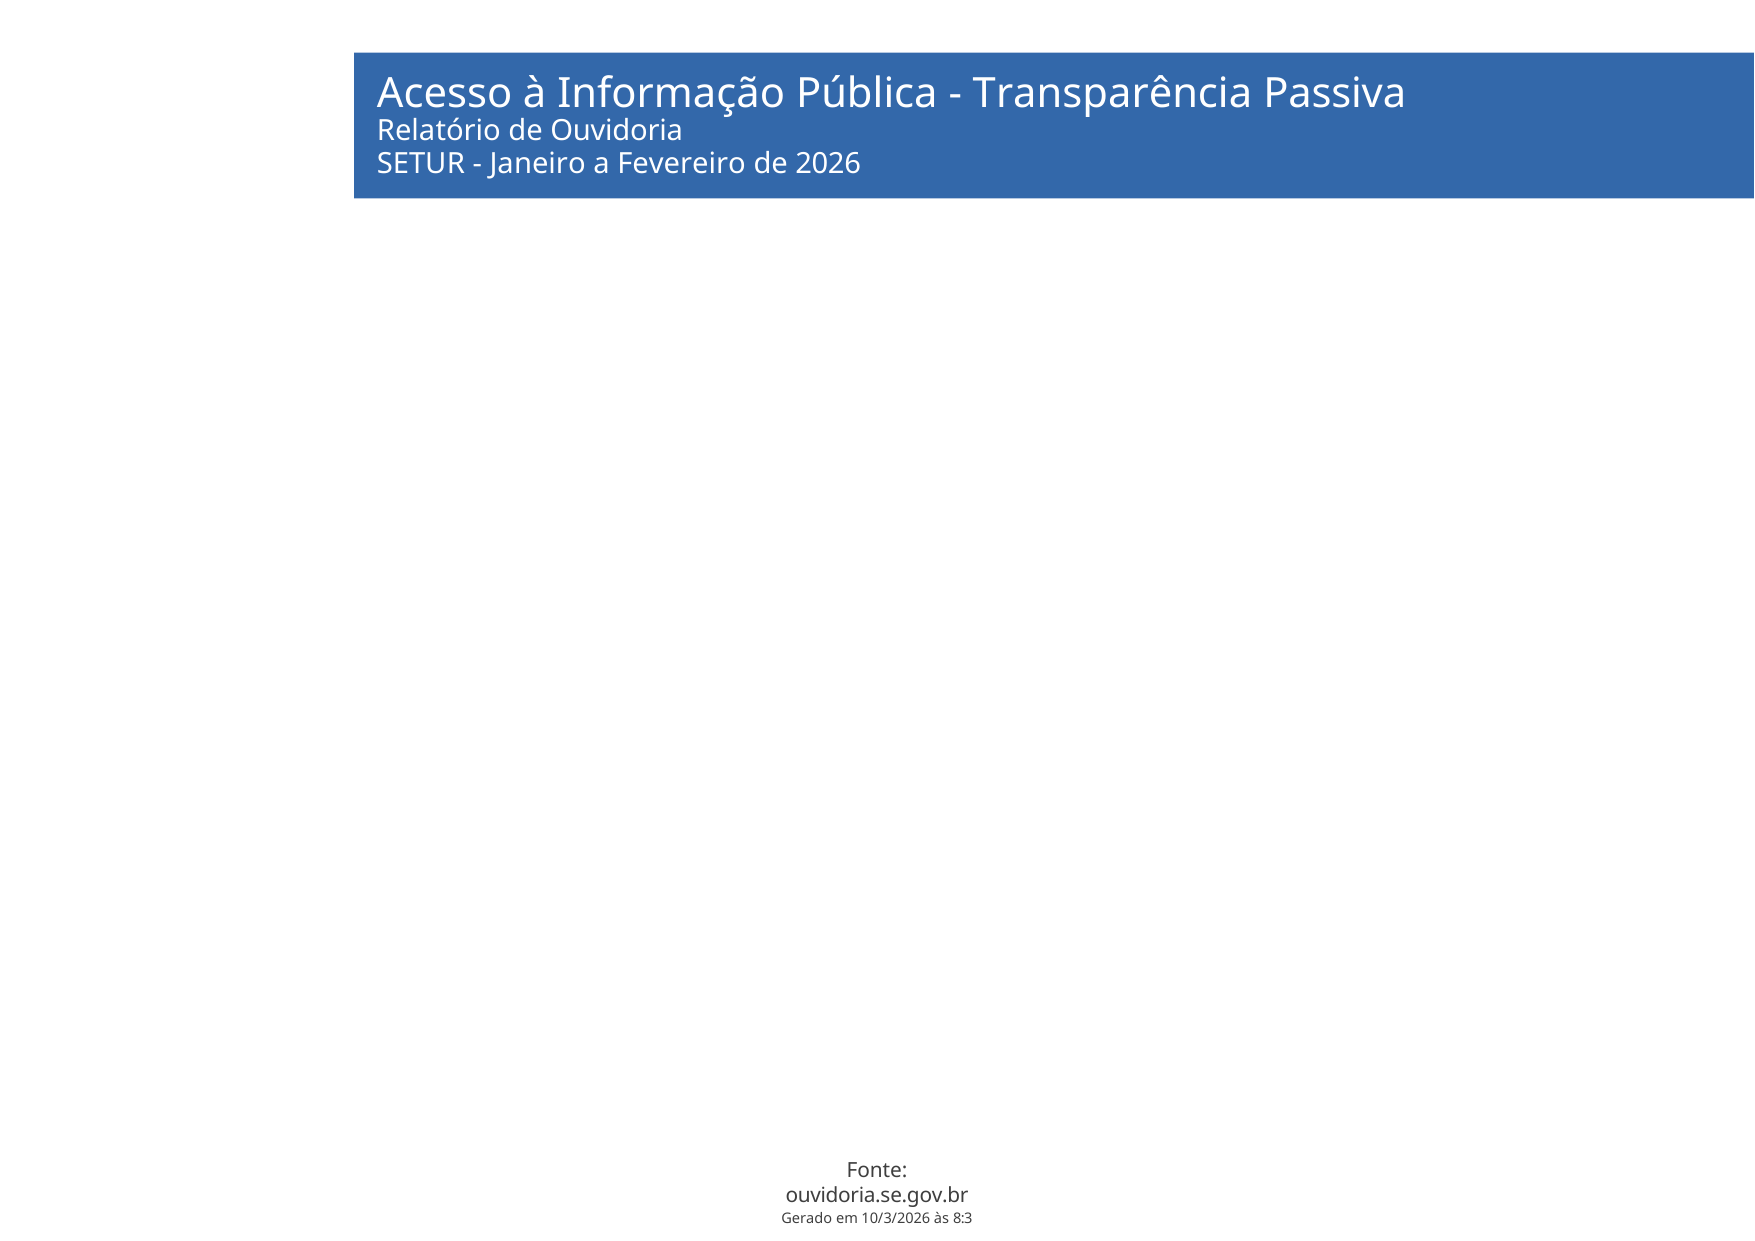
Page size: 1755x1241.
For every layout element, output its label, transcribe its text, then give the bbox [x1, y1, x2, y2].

text_box Acesso à Informação Pública - Transparência Passiva Relatório de Ouvidoria SETUR - Janeiro a Fevereiro de 2026 [354, 52, 1754, 199]
text_box Fonte: ouvidoria.se.gov.br Gerado em 10/3/2026 às 8:3 [754, 1156, 1000, 1204]
